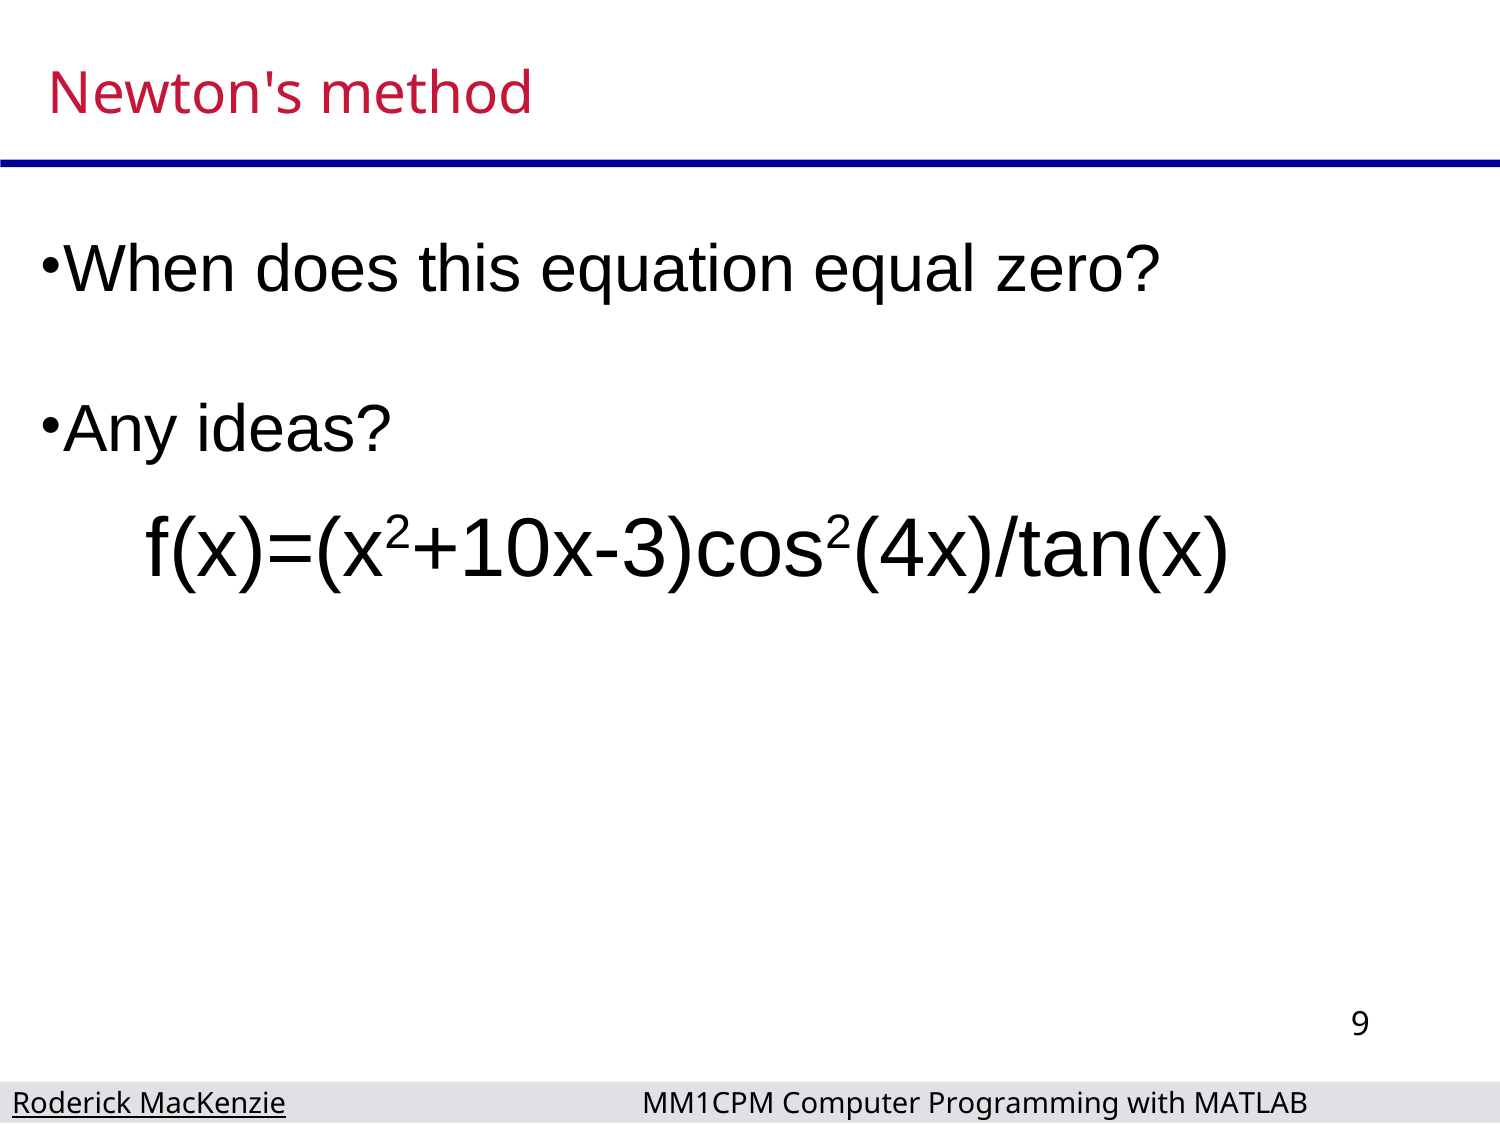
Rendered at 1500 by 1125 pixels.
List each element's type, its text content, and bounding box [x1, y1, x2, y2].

title Newton's method [33, 37, 1271, 145]
text_box <number> [1336, 995, 1500, 1066]
text_box When does this equation equal zero? Any ideas? [25, 217, 1425, 473]
text_box f(x)=(x2+10x-3)cos2(4x)/tan(x) [130, 486, 1275, 602]
